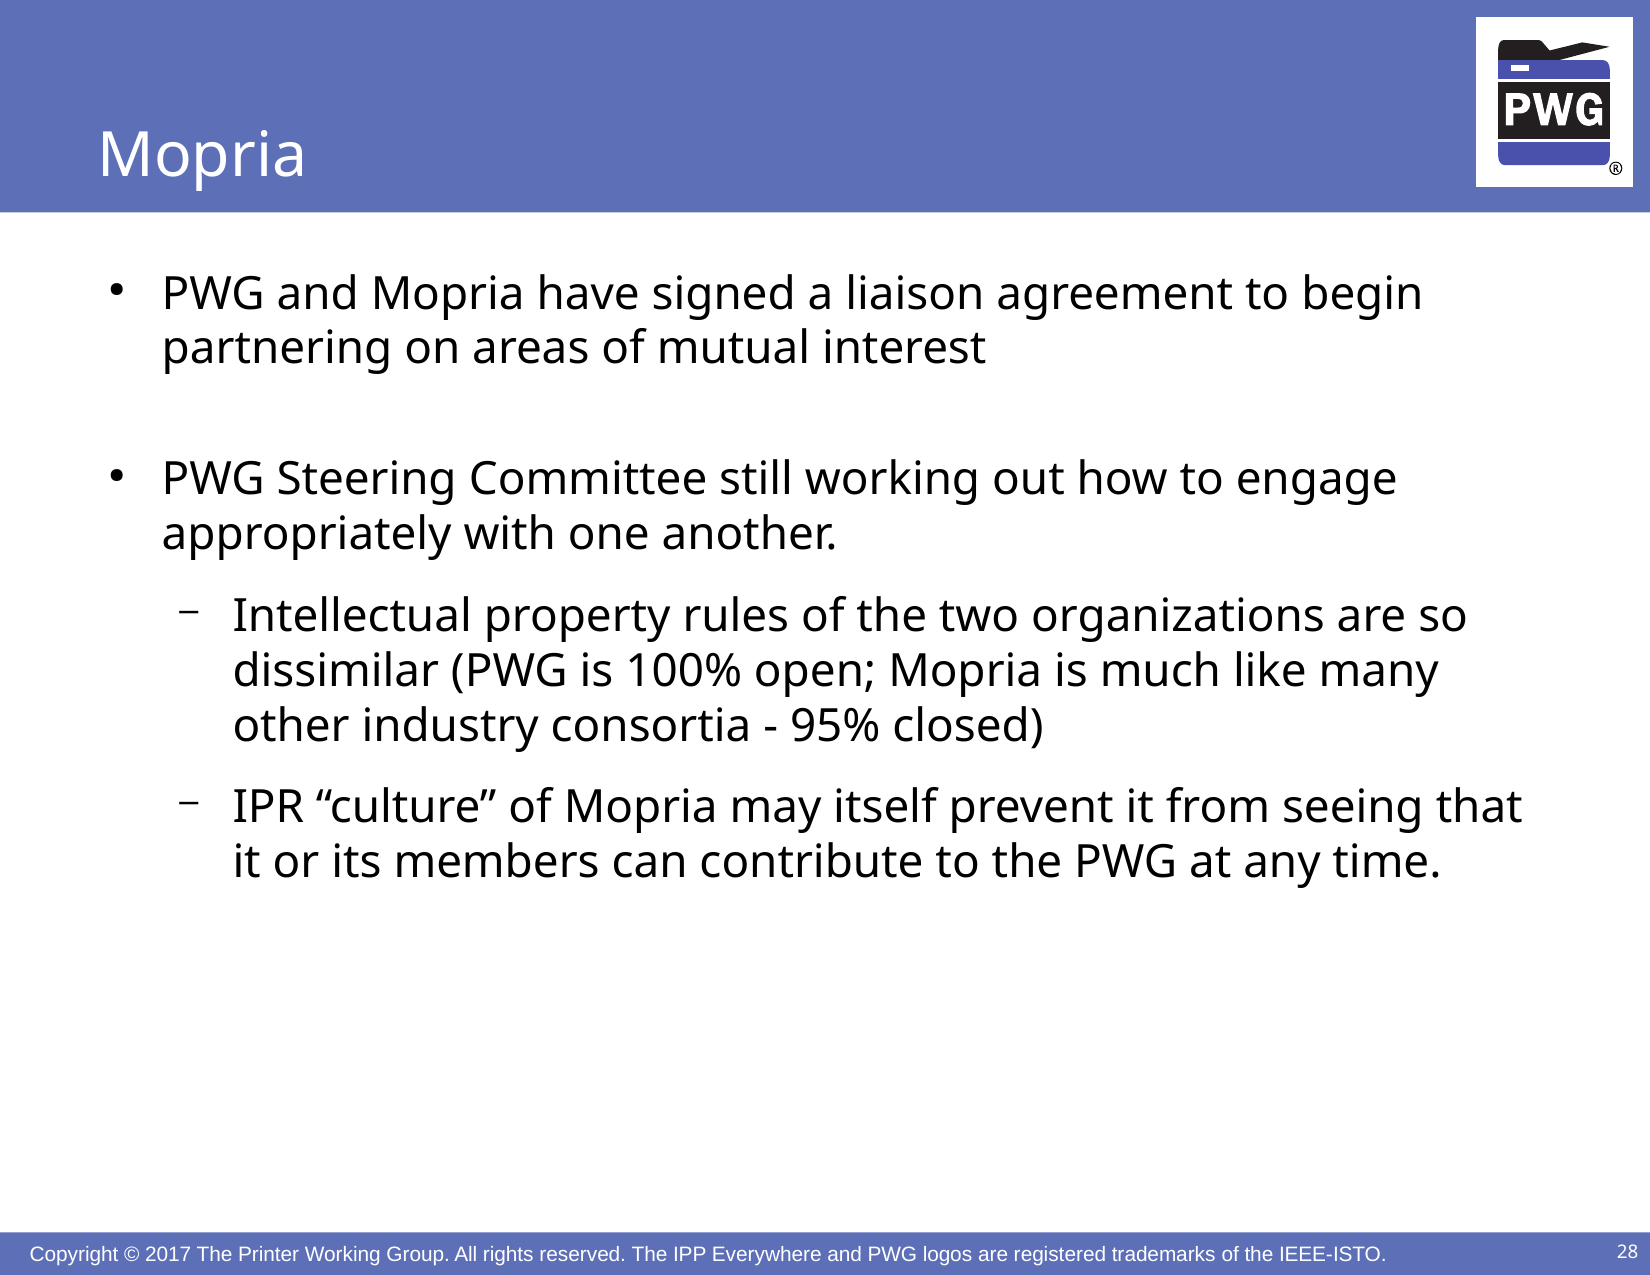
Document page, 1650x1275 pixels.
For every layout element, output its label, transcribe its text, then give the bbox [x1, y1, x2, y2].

title Mopria [82, 8, 1449, 198]
list PWG and Mopria have signed a liaison agreement to begin partnering on areas of mutual interest PWG Steering Committee still working out how to engage appropriately with one another. Intellectual property rules of the two organizations are so dissimilar (PWG is 100% open; Mopria is much like many other industry consortia - 95% closed) IPR “culture” of Mopria may itself prevent it from seeing that it or its members can contribute to the PWG at any time. [82, 254, 1568, 1233]
